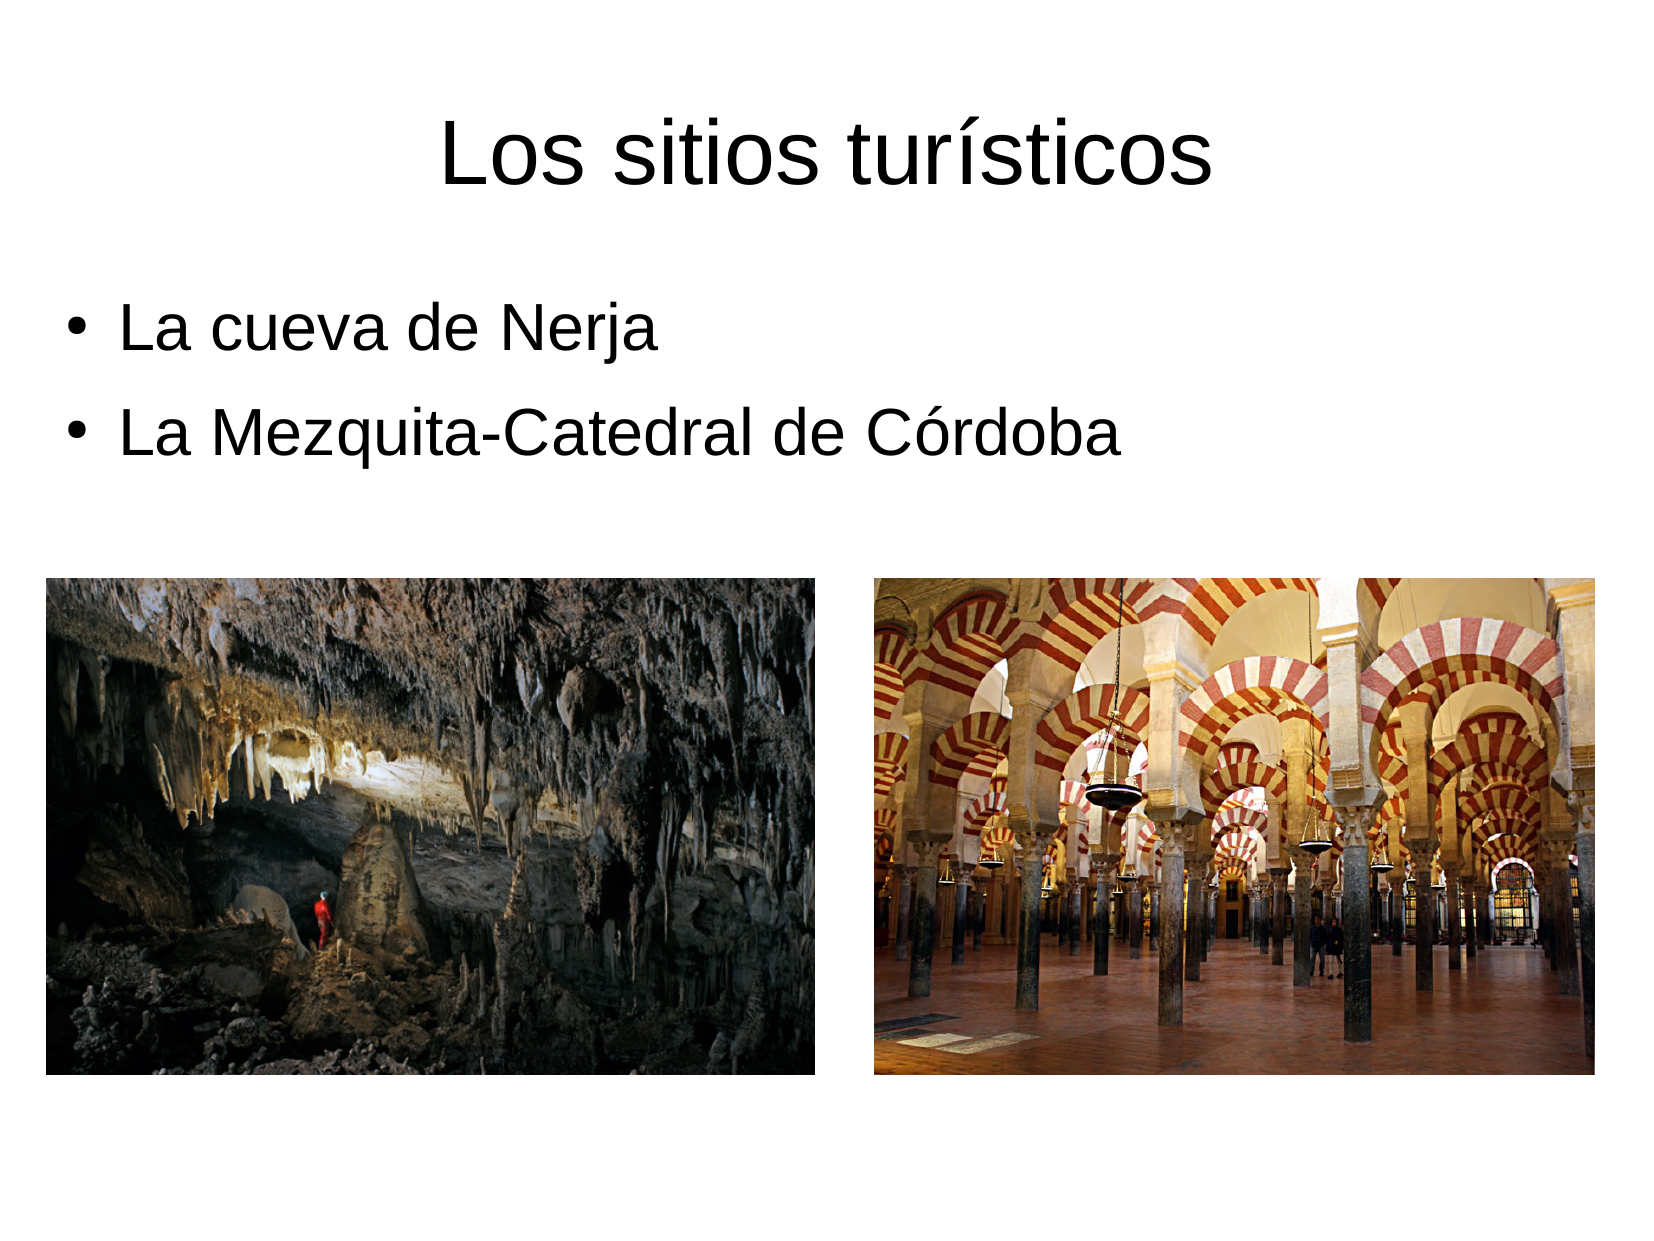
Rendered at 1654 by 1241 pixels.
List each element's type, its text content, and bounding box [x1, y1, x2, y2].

title Los sitios turísticos [82, 49, 1571, 257]
list La cueva de Nerja La Mezquita-Catedral de Córdoba [47, 290, 1536, 1109]
picture [46, 578, 815, 1075]
picture [874, 578, 1595, 1075]
